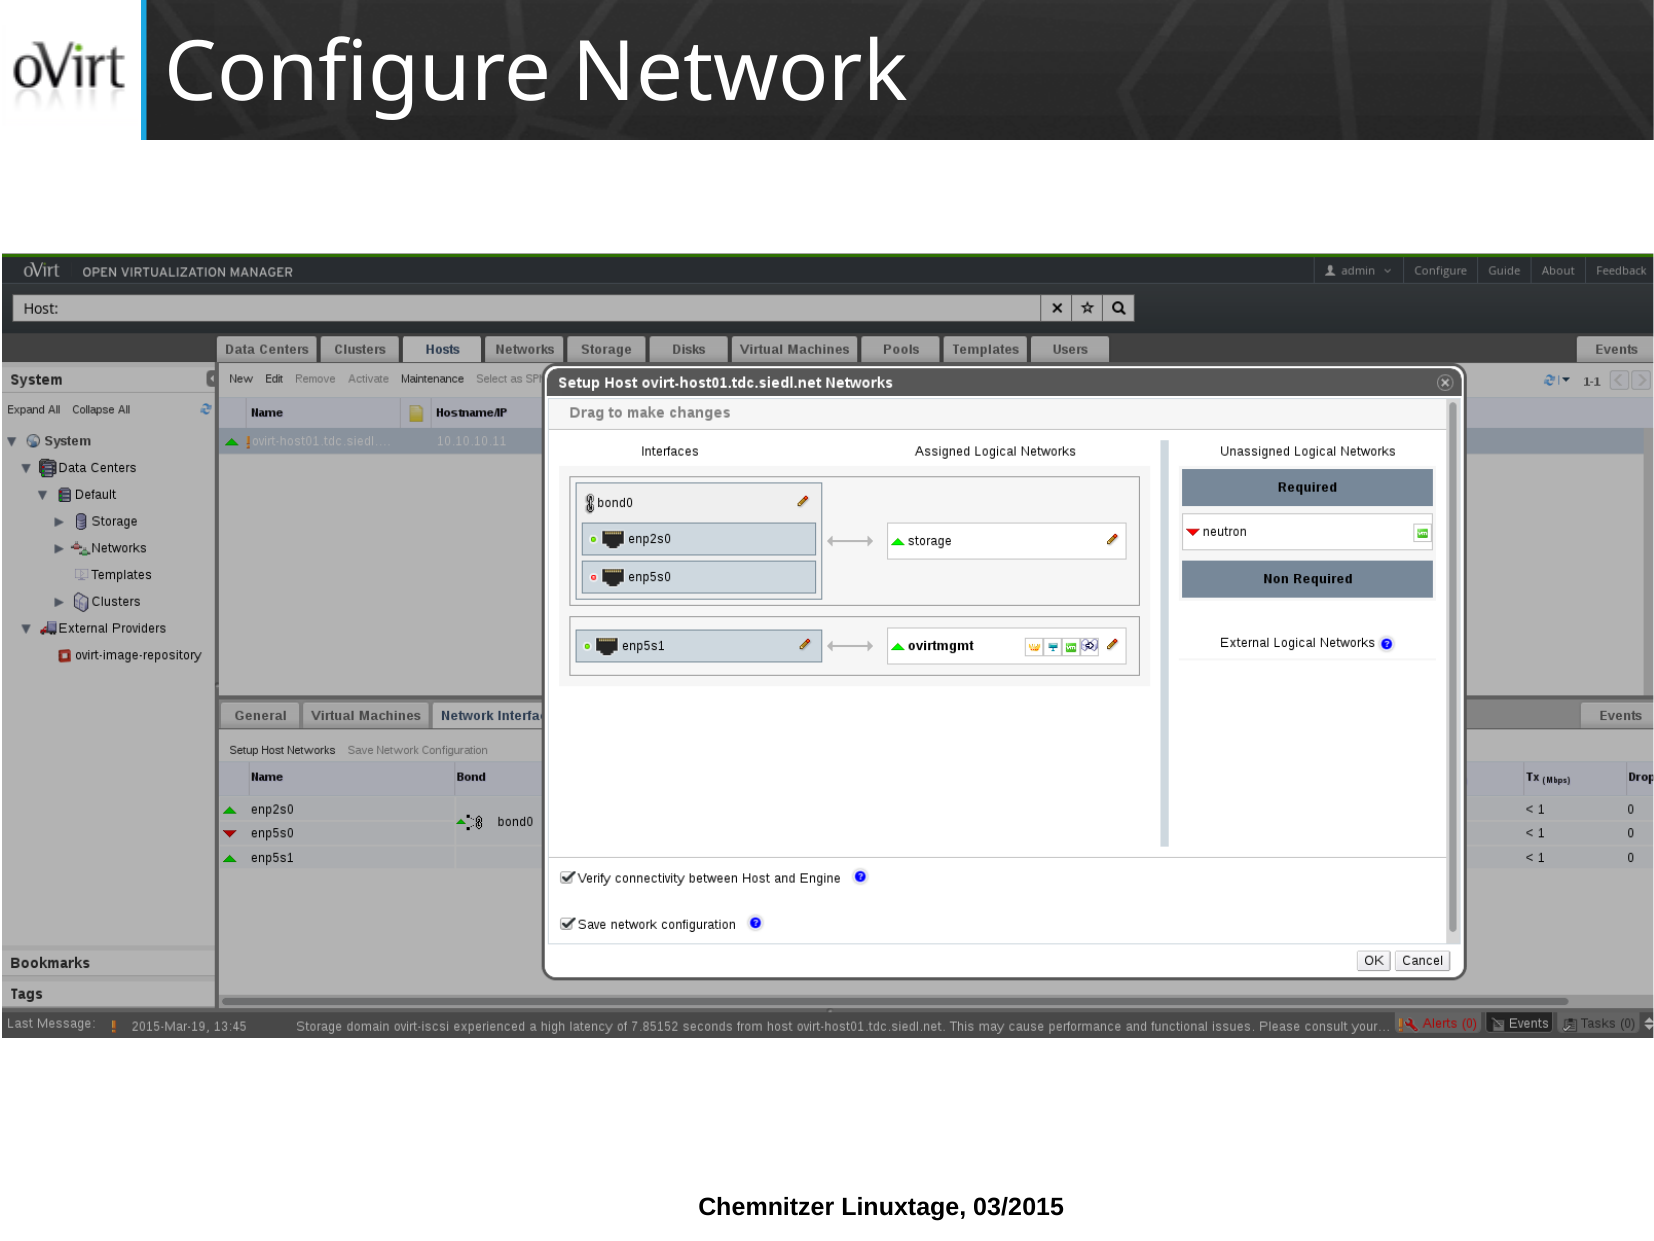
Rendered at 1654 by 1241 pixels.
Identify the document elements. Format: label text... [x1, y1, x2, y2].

picture [2, 253, 1654, 1038]
title Configure Network [164, 18, 1653, 119]
picture [0, 0, 1654, 140]
